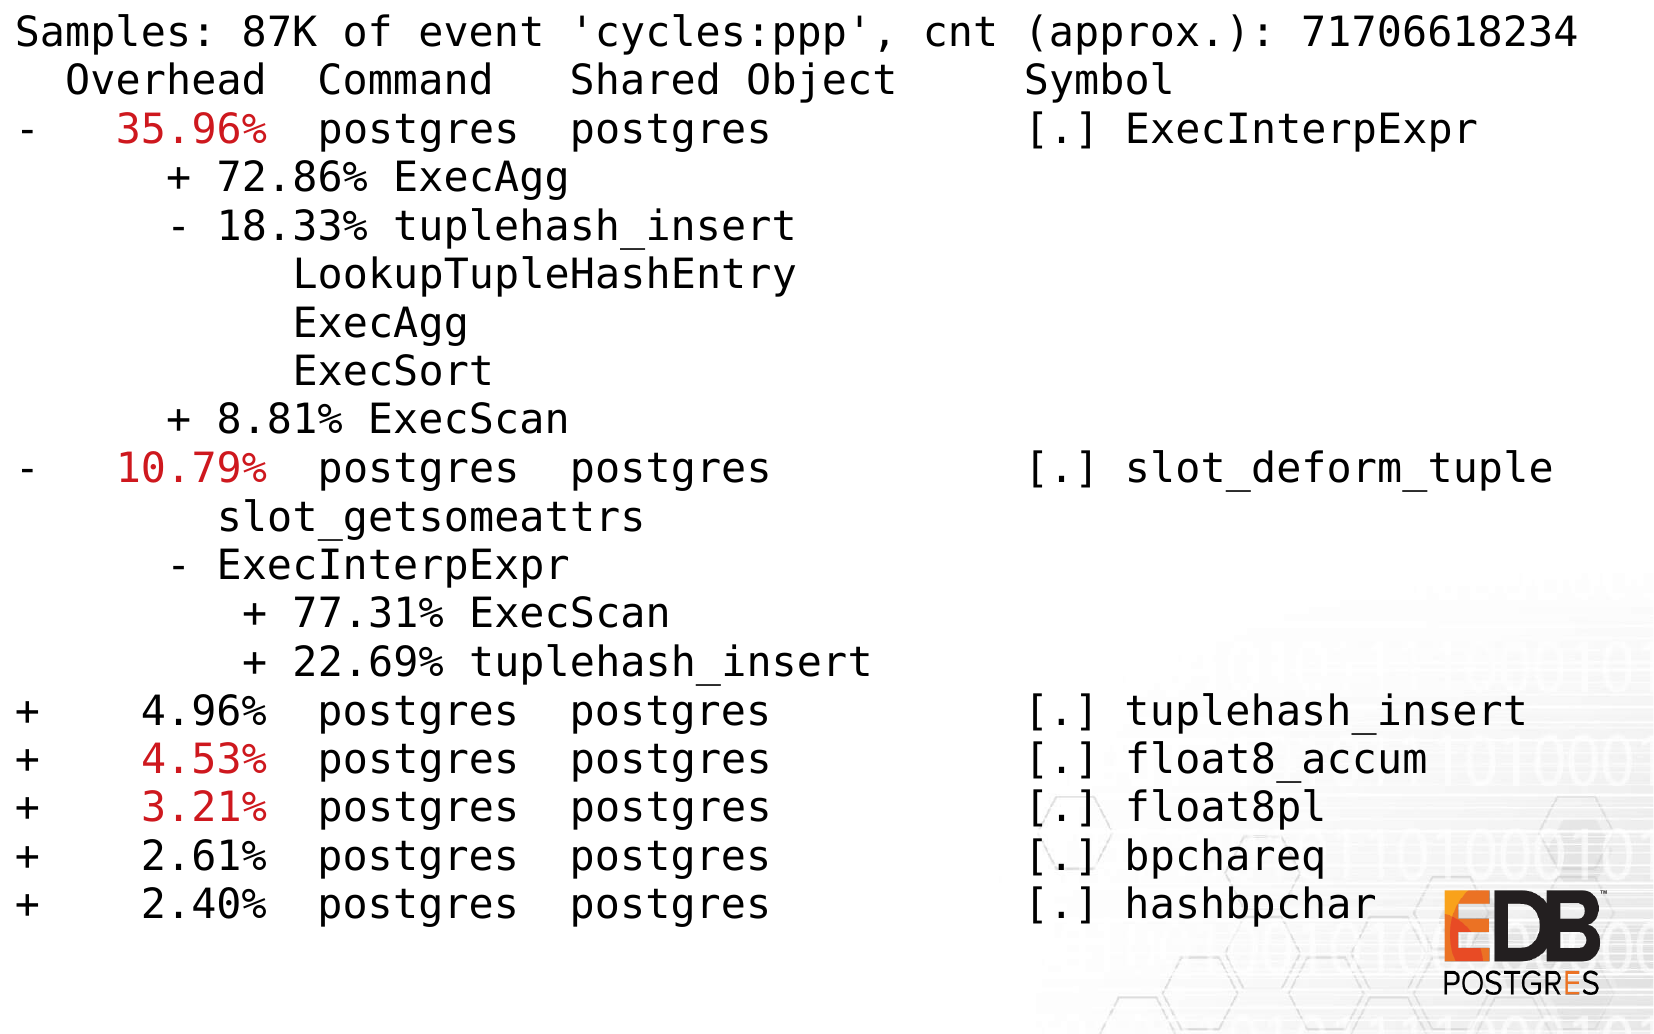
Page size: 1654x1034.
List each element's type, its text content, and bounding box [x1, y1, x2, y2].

text_box Samples: 87K of event 'cycles:ppp', cnt (approx.): 71706618234 Overhead Command Shared Object Symbol - 35.96% postgres postgres [.] ExecInterpExpr + 72.86% ExecAgg - 18.33% tuplehash_insert LookupTupleHashEntry ExecAgg ExecSort + 8.81% ExecScan - 10.79% postgres postgres [.] slot_deform_tuple slot_getsomeattrs - ExecInterpExpr + 77.31% ExecScan + 22.69% tuplehash_insert + 4.96% postgres postgres [.] tuplehash_insert + 4.53% postgres postgres [.] float8_accum + 3.21% postgres postgres [.] float8pl + 2.61% postgres postgres [.] bpchareq + 2.40% postgres postgres [.] hashbpchar [0, 0, 1654, 1034]
